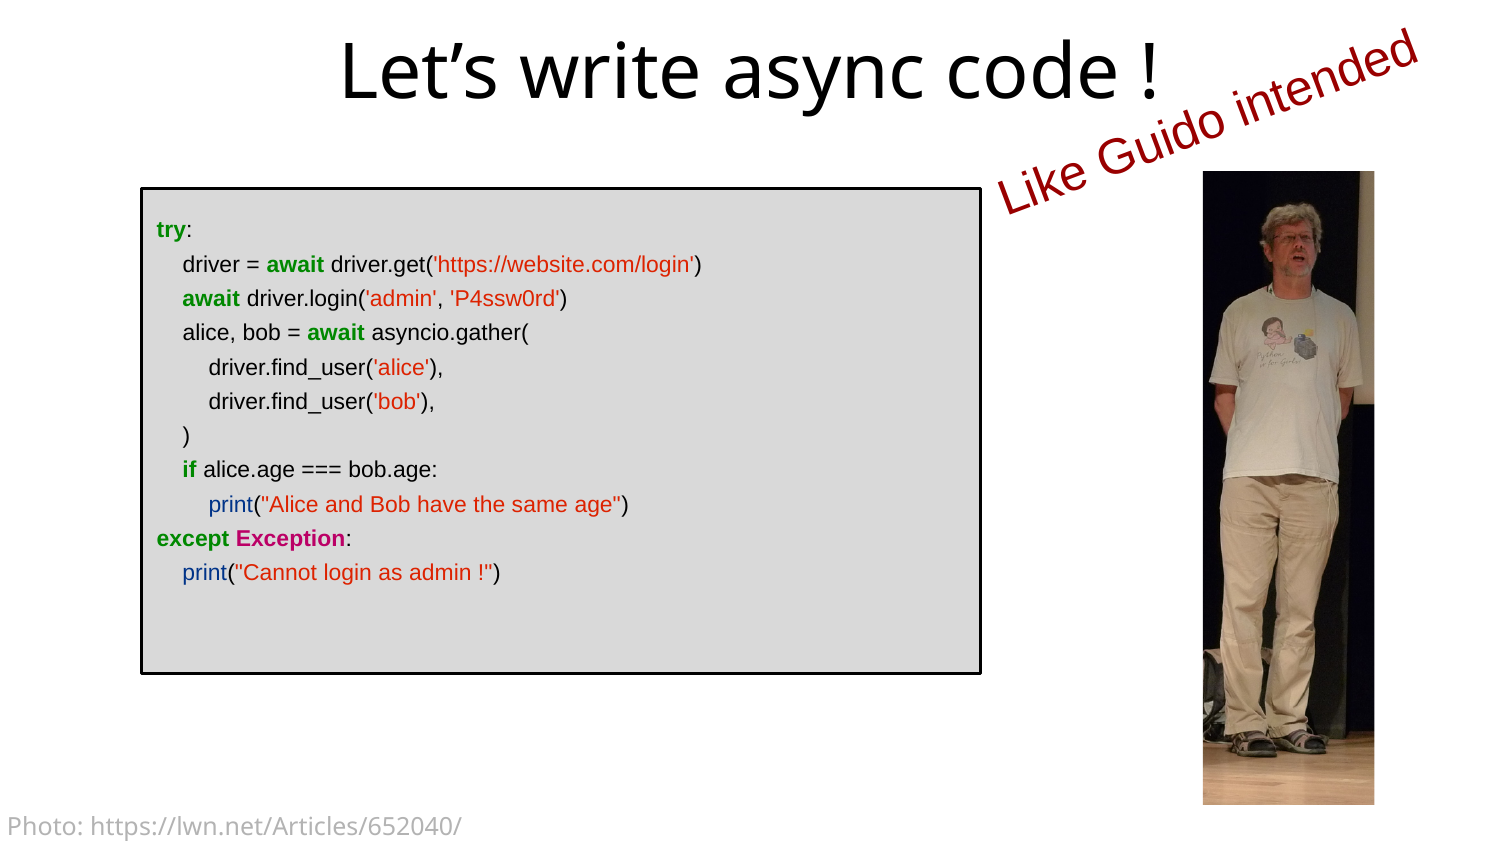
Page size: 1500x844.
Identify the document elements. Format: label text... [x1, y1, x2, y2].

picture [1202, 171, 1375, 805]
text_box Like Guido intended [969, 0, 1500, 344]
text_box Let’s write async code ! [74, 0, 1394, 139]
text_box try: driver = await driver.get('https://website.com/login') await driver.login('admin', 'P4ssw0rd') alice, bob = await asyncio.gather( driver.find_user('alice'), driver.find_user('bob'), ) if alice.age === bob.age: print("Alice and Bob have the same age") except Exception: print("Cannot login as admin !") [141, 188, 981, 674]
text_box Photo: https://lwn.net/Articles/652040/ [0, 804, 1032, 844]
